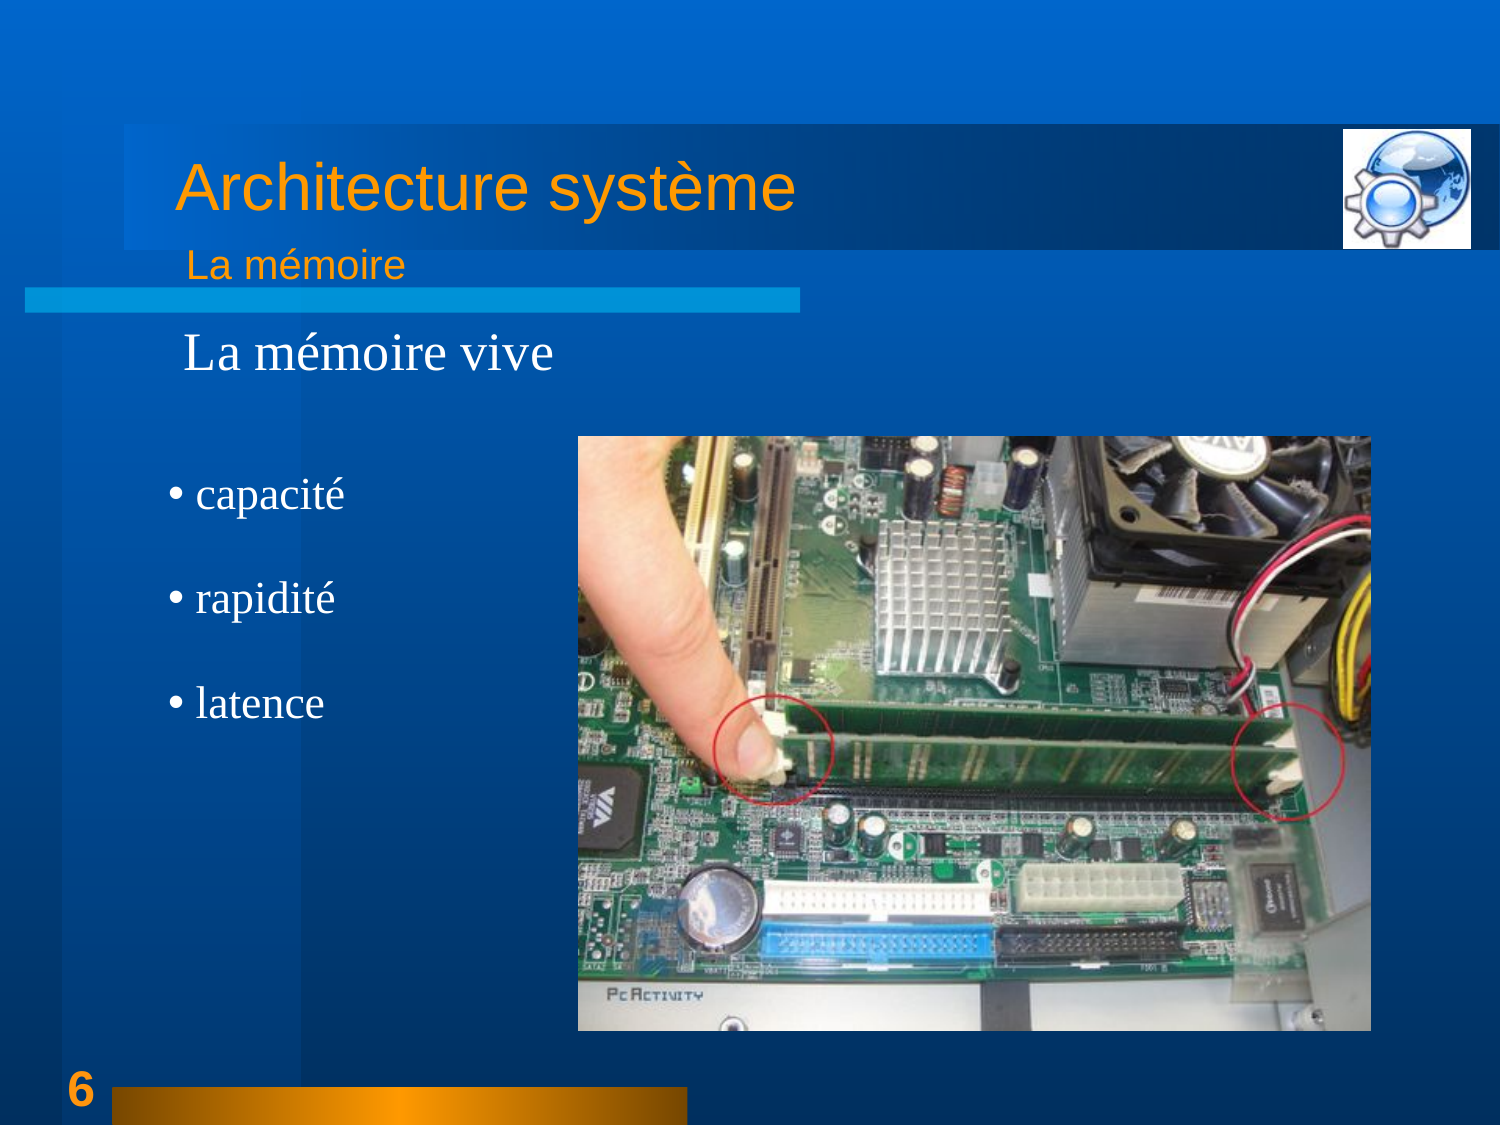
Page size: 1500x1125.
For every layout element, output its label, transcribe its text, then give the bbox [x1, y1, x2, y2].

text_box capacité rapidité latence [153, 405, 627, 946]
picture [1343, 129, 1471, 249]
text_box La mémoire [171, 233, 1365, 297]
text_box La mémoire vive [169, 313, 1347, 392]
picture [578, 436, 1371, 1031]
text_box Architecture système [160, 141, 1354, 234]
